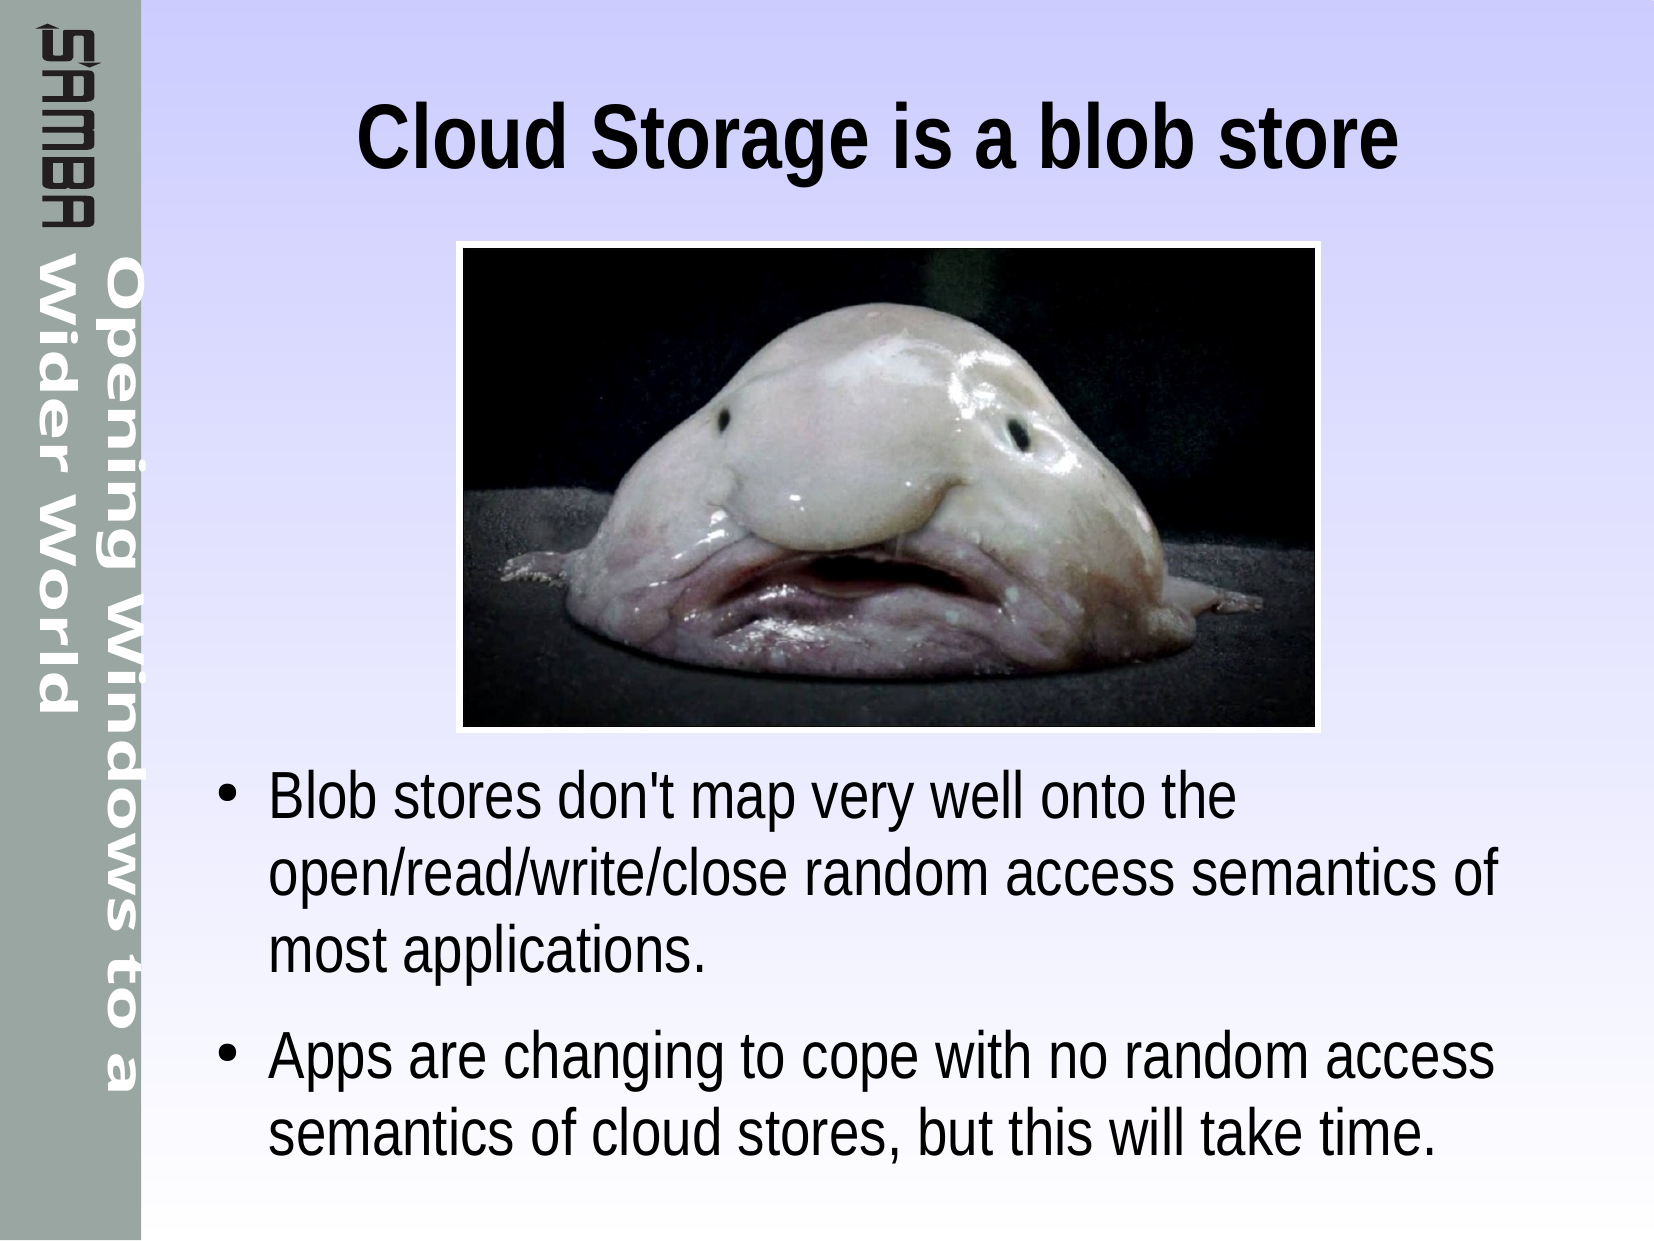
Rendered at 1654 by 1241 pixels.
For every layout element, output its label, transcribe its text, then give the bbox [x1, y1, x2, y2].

title Cloud Storage is a blob store [173, 31, 1586, 239]
list Blob stores don't map very well onto the open/read/write/close random access semantics of most applications. Apps are changing to cope with no random access semantics of cloud stores, but this will take time. [197, 756, 1611, 1170]
picture [456, 241, 1321, 733]
